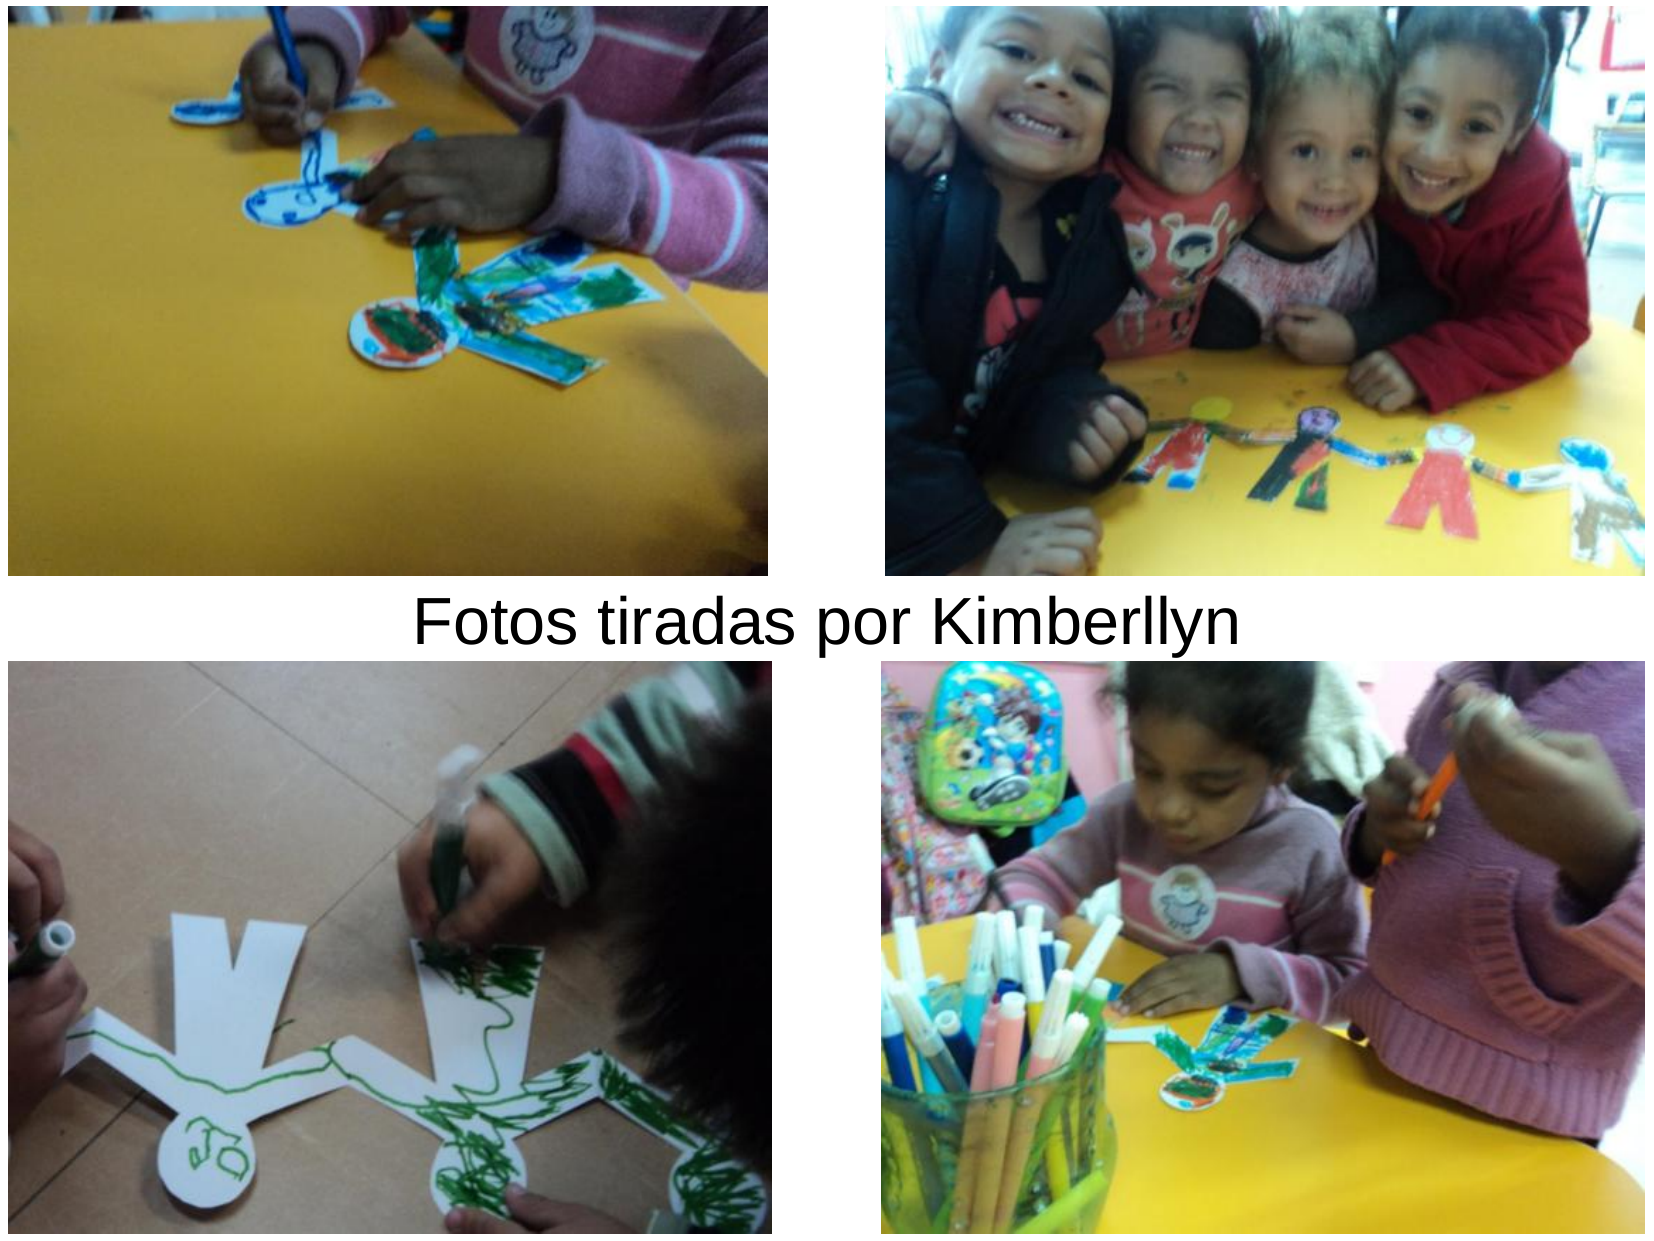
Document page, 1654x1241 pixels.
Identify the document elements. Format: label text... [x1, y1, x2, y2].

picture [8, 661, 772, 1234]
picture [8, 6, 768, 576]
picture [885, 6, 1645, 576]
text_box Fotos tiradas por Kimberllyn [83, 508, 1572, 733]
picture [881, 661, 1645, 1234]
